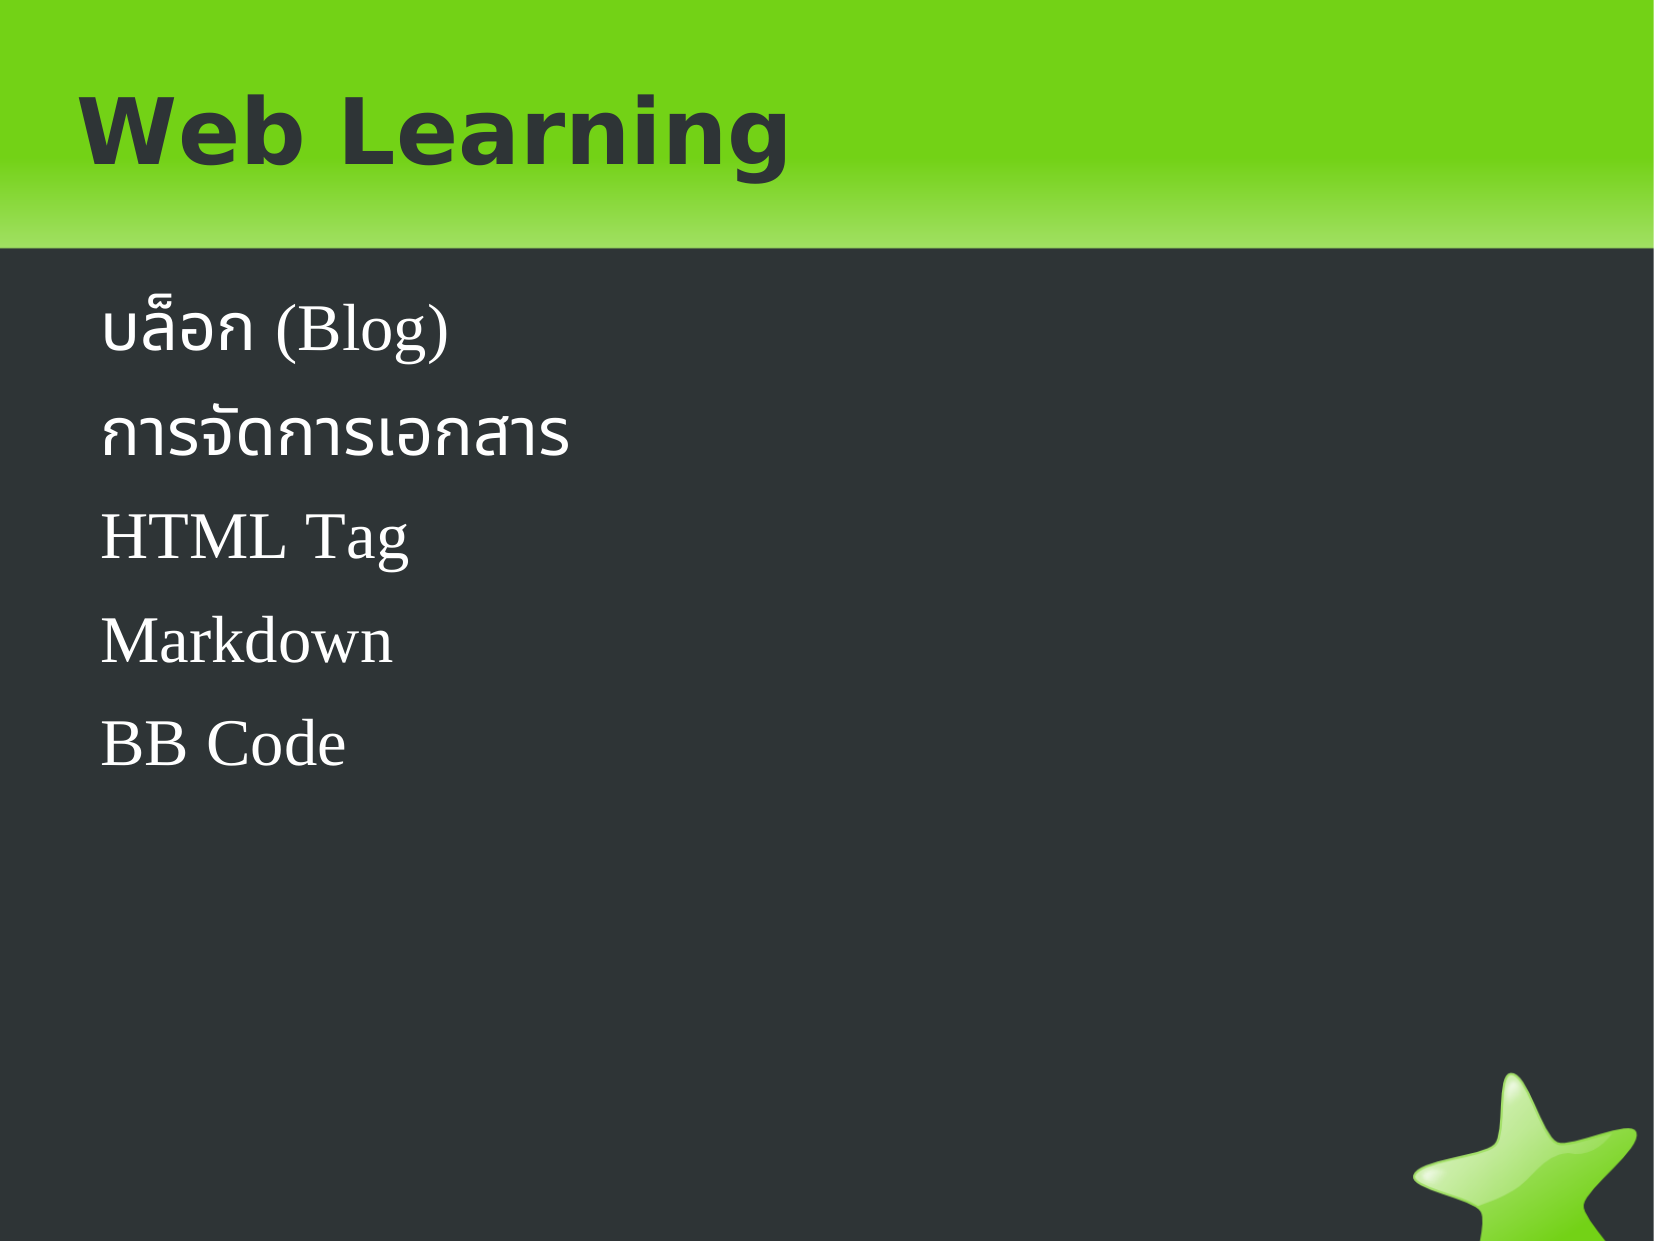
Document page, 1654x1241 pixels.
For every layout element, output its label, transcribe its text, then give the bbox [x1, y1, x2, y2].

list บล็อก (Blog) การจัดการเอกสาร HTML Tag Markdown BB Code [82, 290, 1571, 1094]
title Web Learning [76, 36, 1565, 229]
picture [0, 0, 1654, 1241]
